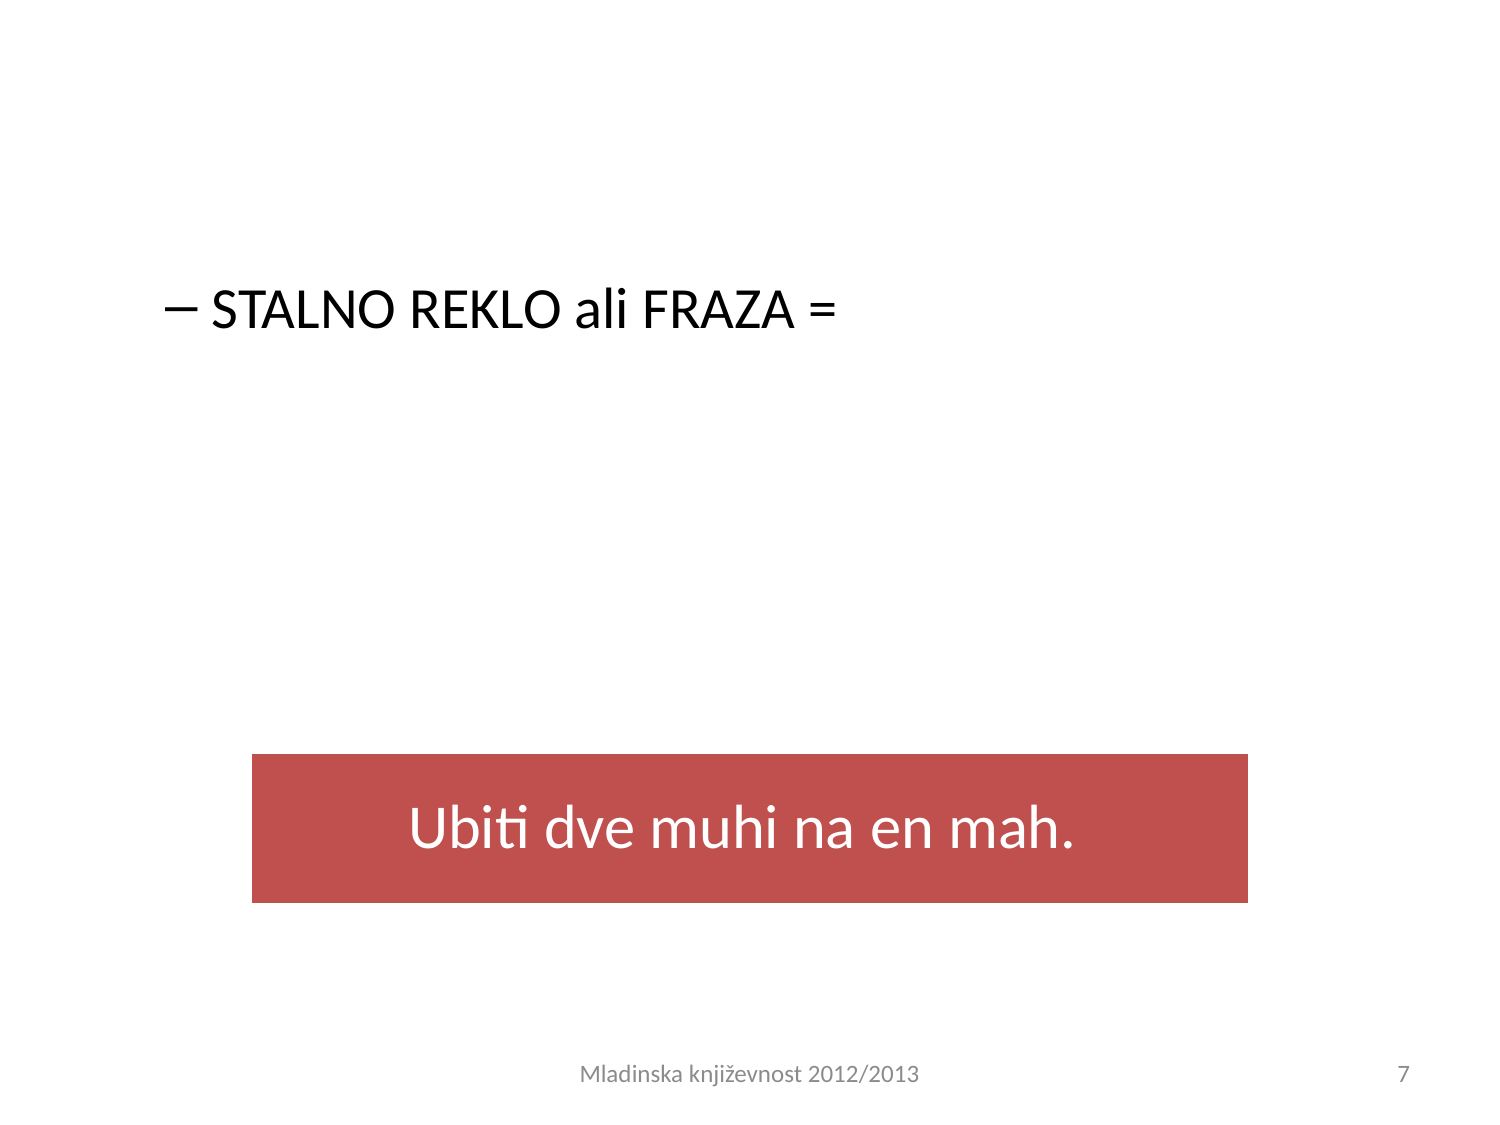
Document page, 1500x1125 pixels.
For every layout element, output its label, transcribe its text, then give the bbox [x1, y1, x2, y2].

slide_number <number> [1074, 1042, 1425, 1103]
text_box Ubiti dve muhi na en mah. [249, 751, 1250, 905]
footer Mladinska književnost 2012/2013 [512, 1042, 988, 1103]
list STALNO REKLO ali FRAZA = [75, 262, 1425, 1005]
